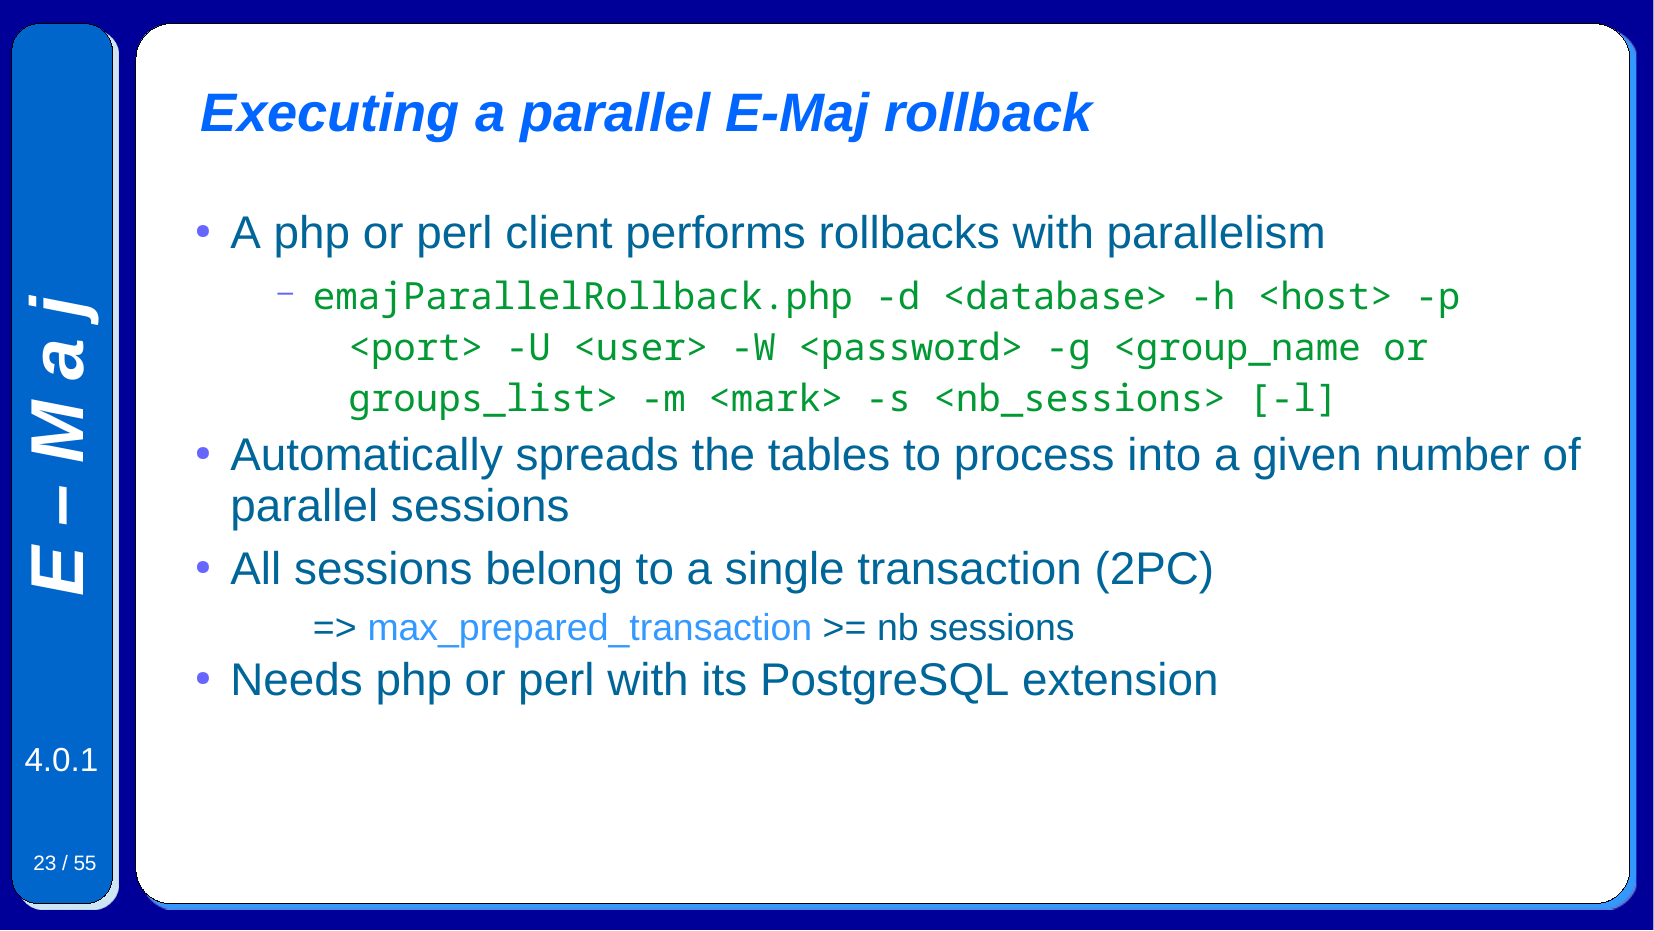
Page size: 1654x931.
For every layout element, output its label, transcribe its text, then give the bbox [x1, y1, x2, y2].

list A php or perl client performs rollbacks with parallelism emajParallelRollback.php -d <database> -h <host> -p <port> -U <user> -W <password> -g <group_name or groups_list> -m <mark> -s <nb_sessions> [-l] Automatically spreads the tables to process into a given number of parallel sessions All sessions belong to a single transaction (2PC) => max_prepared_transaction >= nb sessions Needs php or perl with its PostgreSQL extension [177, 206, 1587, 827]
title Executing a parallel E-Maj rollback [200, 34, 1575, 191]
